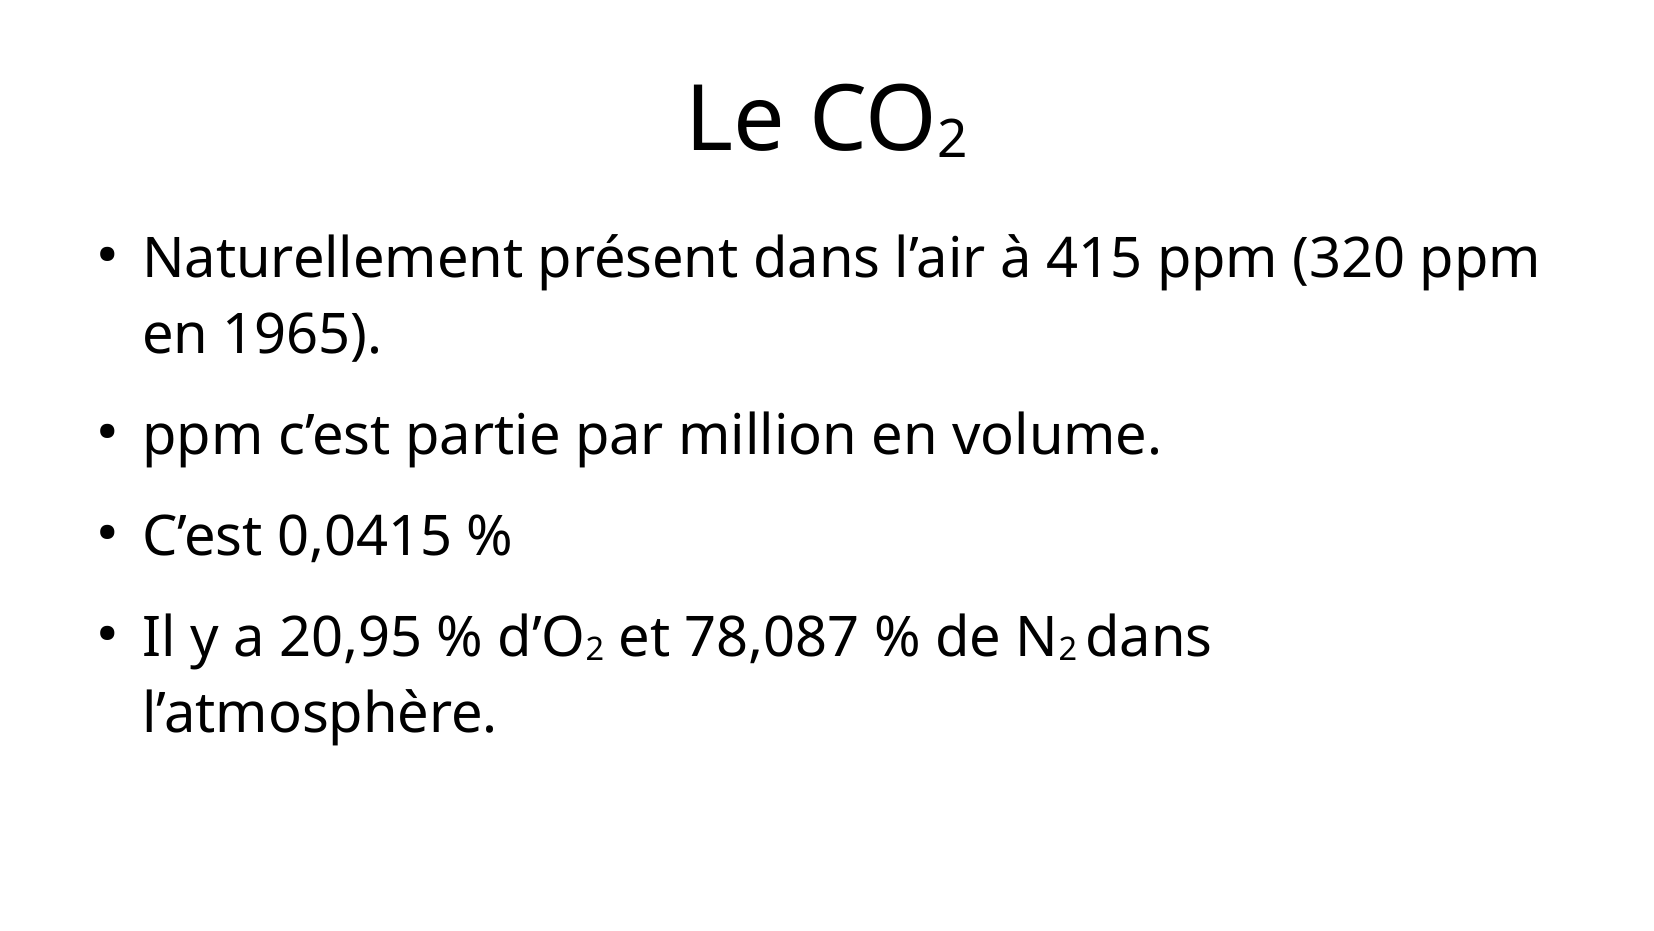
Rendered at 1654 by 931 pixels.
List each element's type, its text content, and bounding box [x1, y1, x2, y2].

title Le CO2 [82, 37, 1571, 193]
list Naturellement présent dans l’air à 415 ppm (320 ppm en 1965). ppm c’est partie par million en volume. C’est 0,0415 % Il y a 20,95 % d’O2 et 78,087 % de N2 dans l’atmosphère. [82, 217, 1571, 758]
